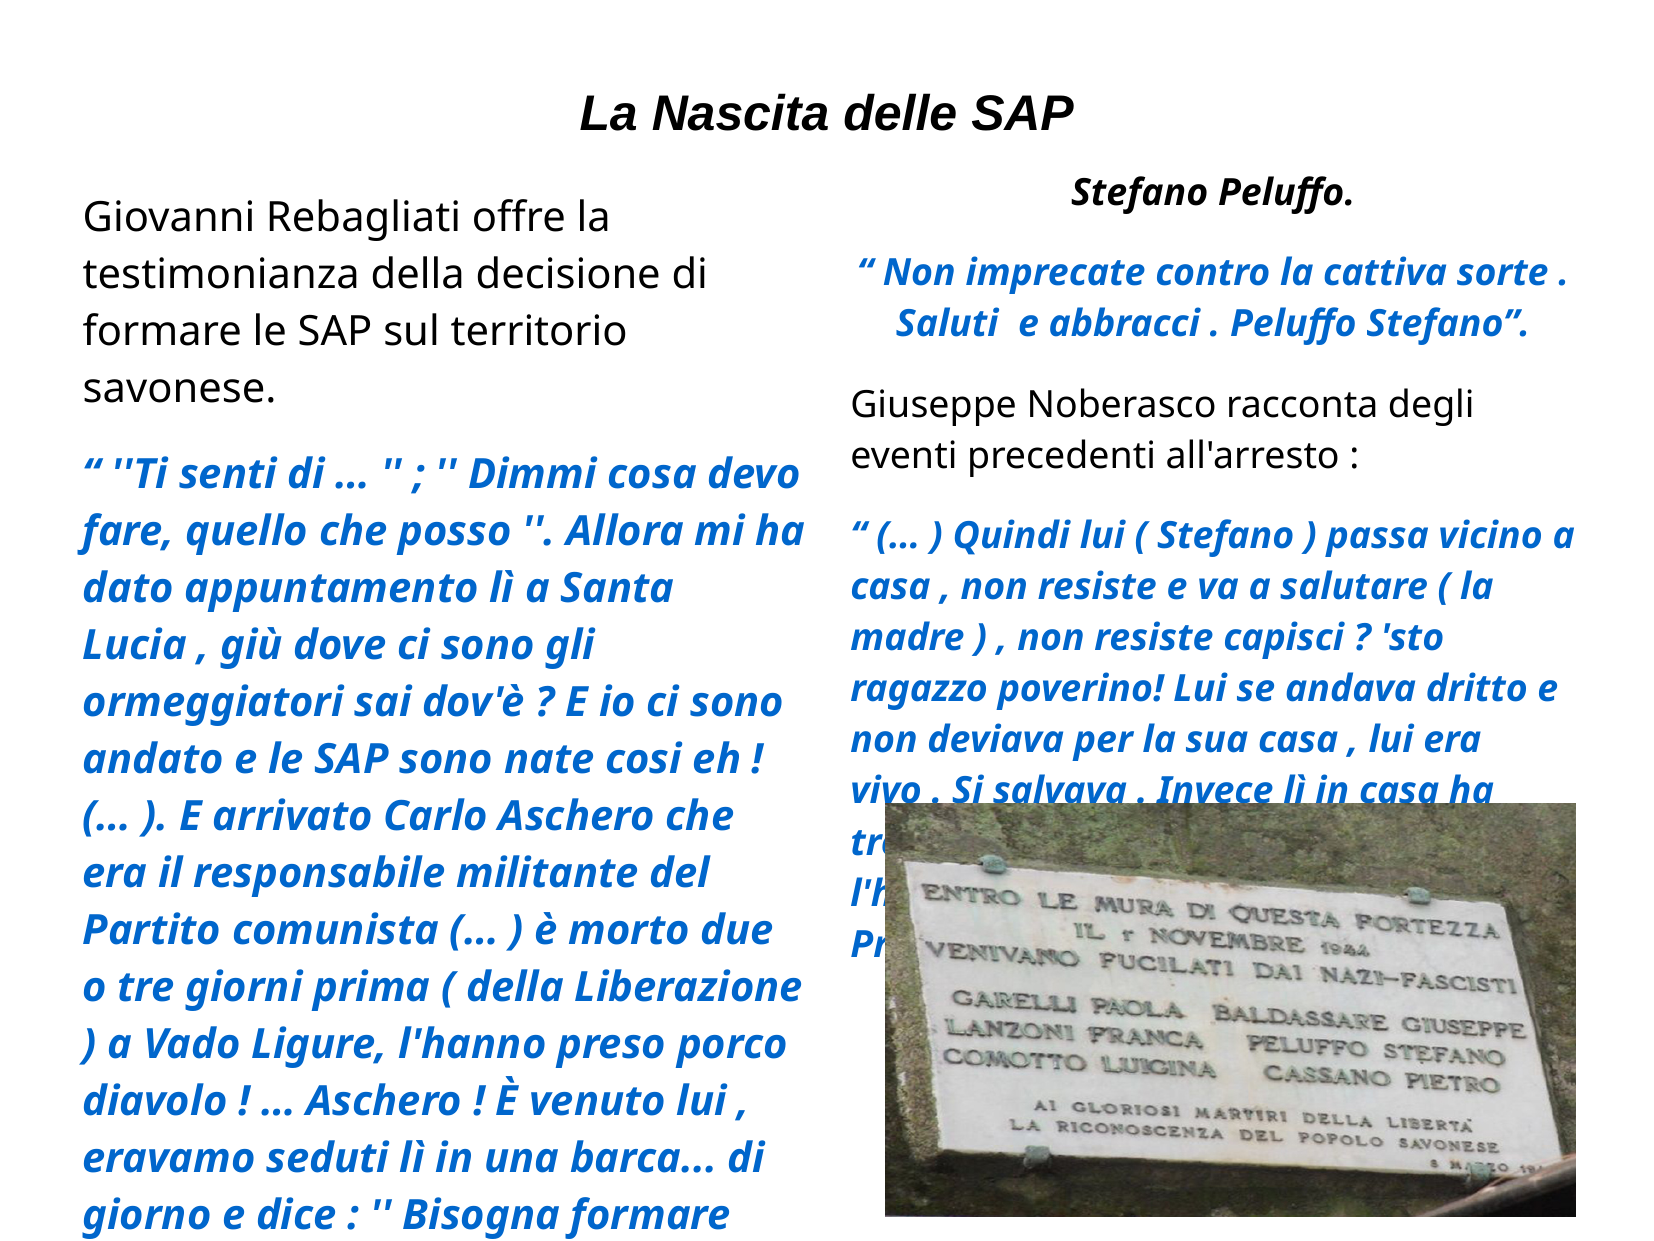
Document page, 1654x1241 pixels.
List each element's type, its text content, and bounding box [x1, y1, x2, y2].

list Giovanni Rebagliati offre la testimonianza della decisione di formare le SAP sul territorio savonese. “ ''Ti senti di … '' ; '' Dimmi cosa devo fare, quello che posso ''. Allora mi ha dato appuntamento lì a Santa Lucia , giù dove ci sono gli ormeggiatori sai dov'è ? E io ci sono andato e le SAP sono nate cosi eh ! (… ). E arrivato Carlo Aschero che era il responsabile militante del Partito comunista (… ) è morto due o tre giorni prima ( della Liberazione ) a Vado Ligure, l'hanno preso porco diavolo ! … Aschero ! È venuto lui , eravamo seduti lì in una barca... di giorno e dice : '' Bisogna formare due squadre d'azione , dovremo formarne due in città '' , e allora si volta da me e dice : '' Tu sarai il comandante della brigata Falco '' (..)”. [82, 186, 809, 1186]
title La Nascita delle SAP [82, 49, 1571, 178]
picture [885, 803, 1576, 1217]
list Stefano Peluffo. “ Non imprecate contro la cattiva sorte . Saluti e abbracci . Peluffo Stefano”. Giuseppe Noberasco racconta degli eventi precedenti all'arresto : “ (… ) Quindi lui ( Stefano ) passa vicino a casa , non resiste e va a salutare ( la madre ) , non resiste capisci ? 'sto ragazzo poverino! Lui se andava dritto e non deviava per la sua casa , lui era vivo . Si salvava . Invece lì in casa ha trovato... Era stato individuato (… ) E poi l'han fucilato lì alla fortezza del Priamar.”. [850, 165, 1577, 984]
